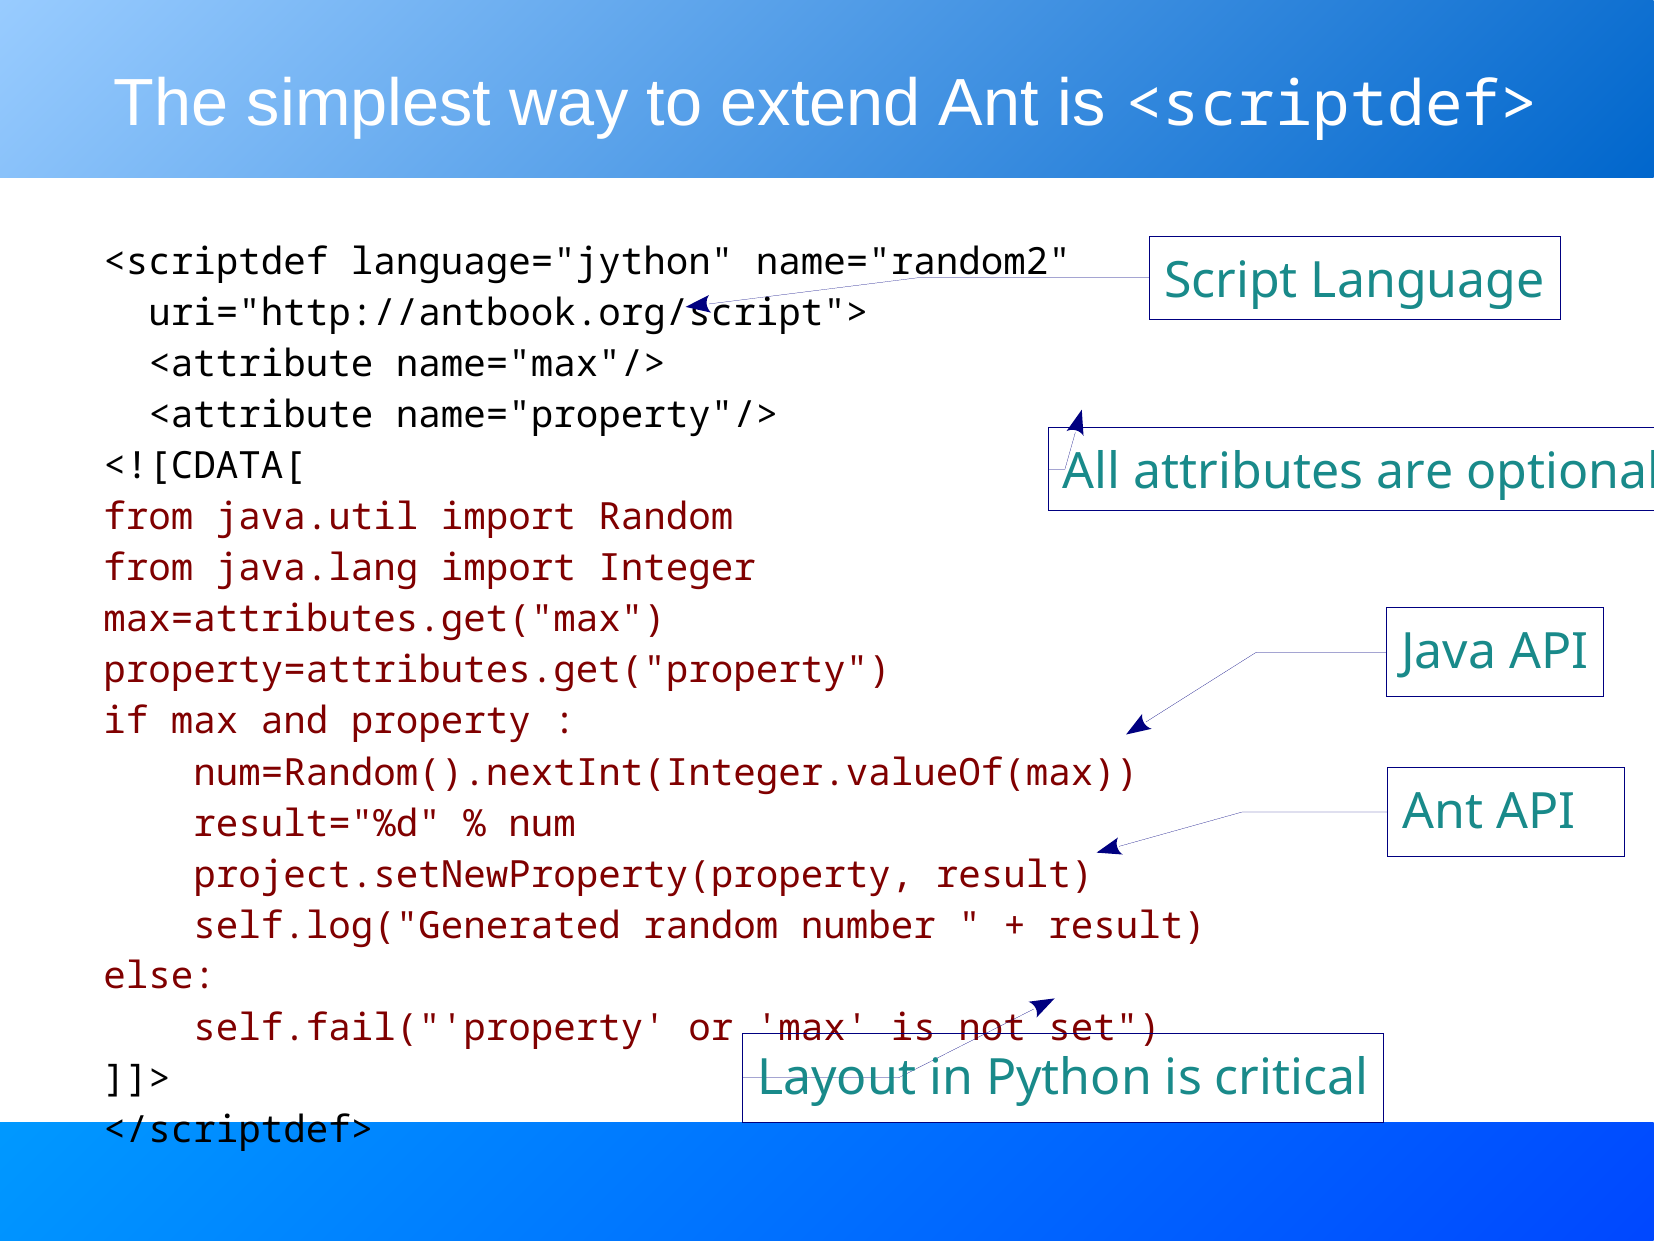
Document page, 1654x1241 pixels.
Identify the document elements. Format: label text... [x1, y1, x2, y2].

text_box Ant API [1387, 767, 1625, 857]
text_box Java API [1386, 607, 1604, 697]
text_box Script Language [1149, 236, 1561, 320]
title The simplest way to extend Ant is <scriptdef> [111, 59, 1541, 148]
text_box All attributes are optional [1048, 427, 1654, 511]
text_box <scriptdef language="jython" name="random2" uri="http://antbook.org/script"> <attribute name="max"/> <attribute name="property"/> <![CDATA[ from java.util import Random from java.lang import Integer max=attributes.get("max") property=attributes.get("property") if max and property : num=Random().nextInt(Integer.valueOf(max)) result="%d" % num project.setNewProperty(property, result) self.log("Generated random number " + result) else: self.fail("'property' or 'max' is not set") ]]> </scriptdef> [88, 295, 1223, 1093]
text_box Layout in Python is critical [742, 1033, 1384, 1123]
